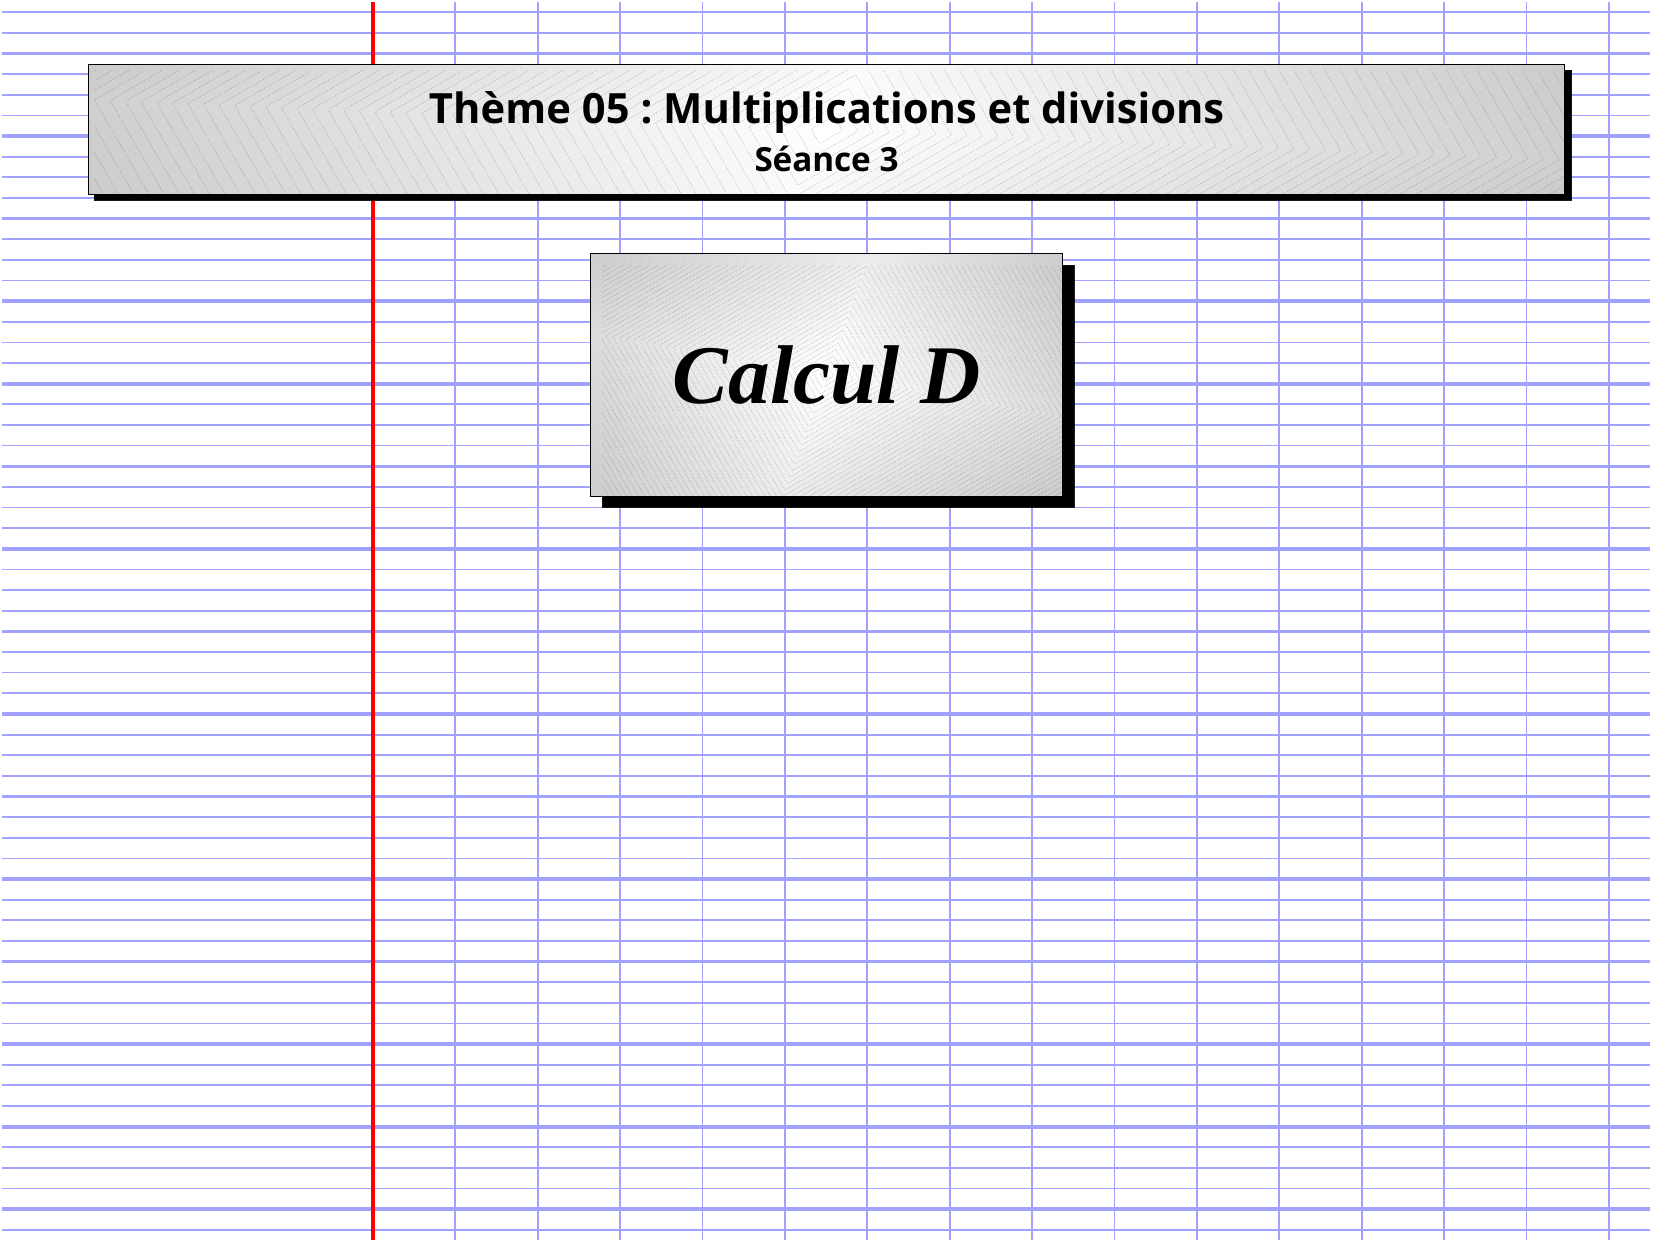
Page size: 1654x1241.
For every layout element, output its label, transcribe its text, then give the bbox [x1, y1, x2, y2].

picture [0, 0, 1654, 1241]
text_box Calcul D [590, 253, 1063, 497]
text_box Thème 05 : Multiplications et divisions Séance 3 [88, 64, 1565, 195]
